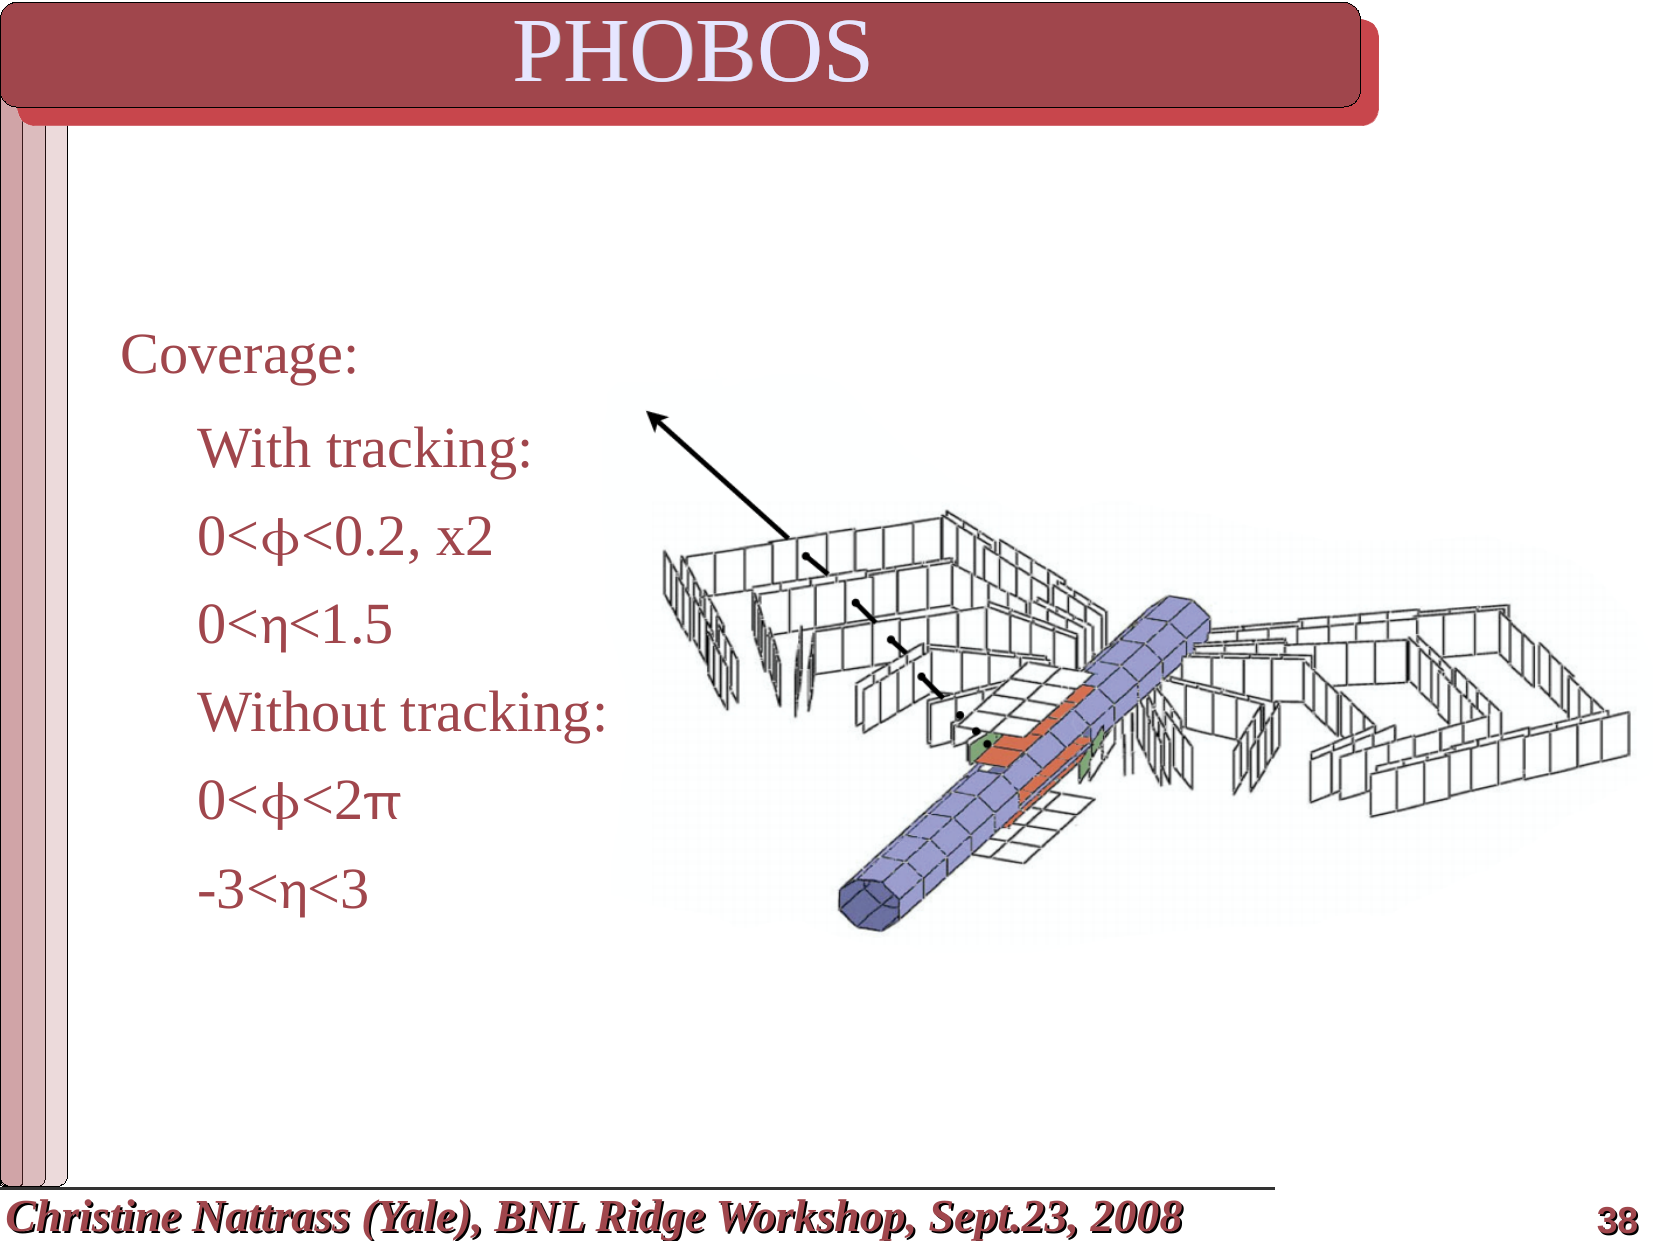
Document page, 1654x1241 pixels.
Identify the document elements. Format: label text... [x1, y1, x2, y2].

picture [638, 369, 1653, 953]
title PHOBOS [0, 0, 1388, 107]
list Coverage: With tracking: 0<<0.2, x2 0<<1.5 Without tracking: 0<<2 -3<<3 [102, 321, 638, 1052]
